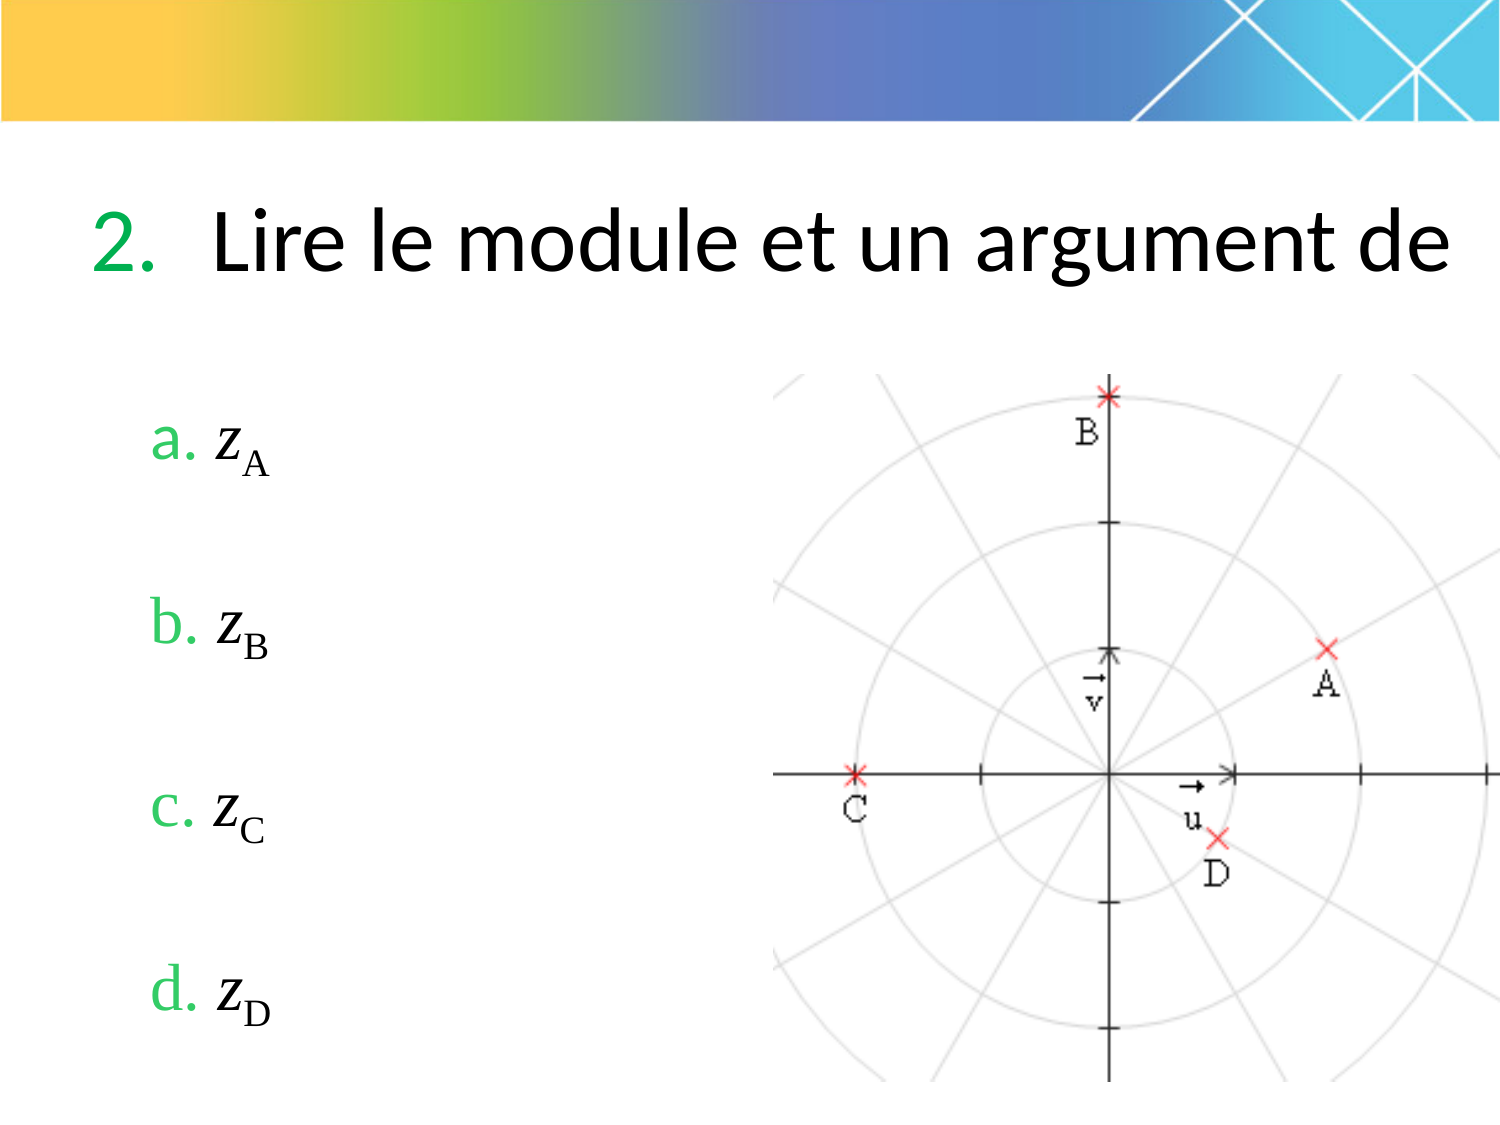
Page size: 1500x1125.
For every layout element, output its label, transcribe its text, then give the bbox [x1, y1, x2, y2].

title Lire le module et un argument de [75, 163, 1500, 305]
picture [773, 374, 1500, 1082]
text_box a. zA b. zB c. zC d. zD [135, 385, 773, 1043]
picture [0, 0, 1500, 123]
